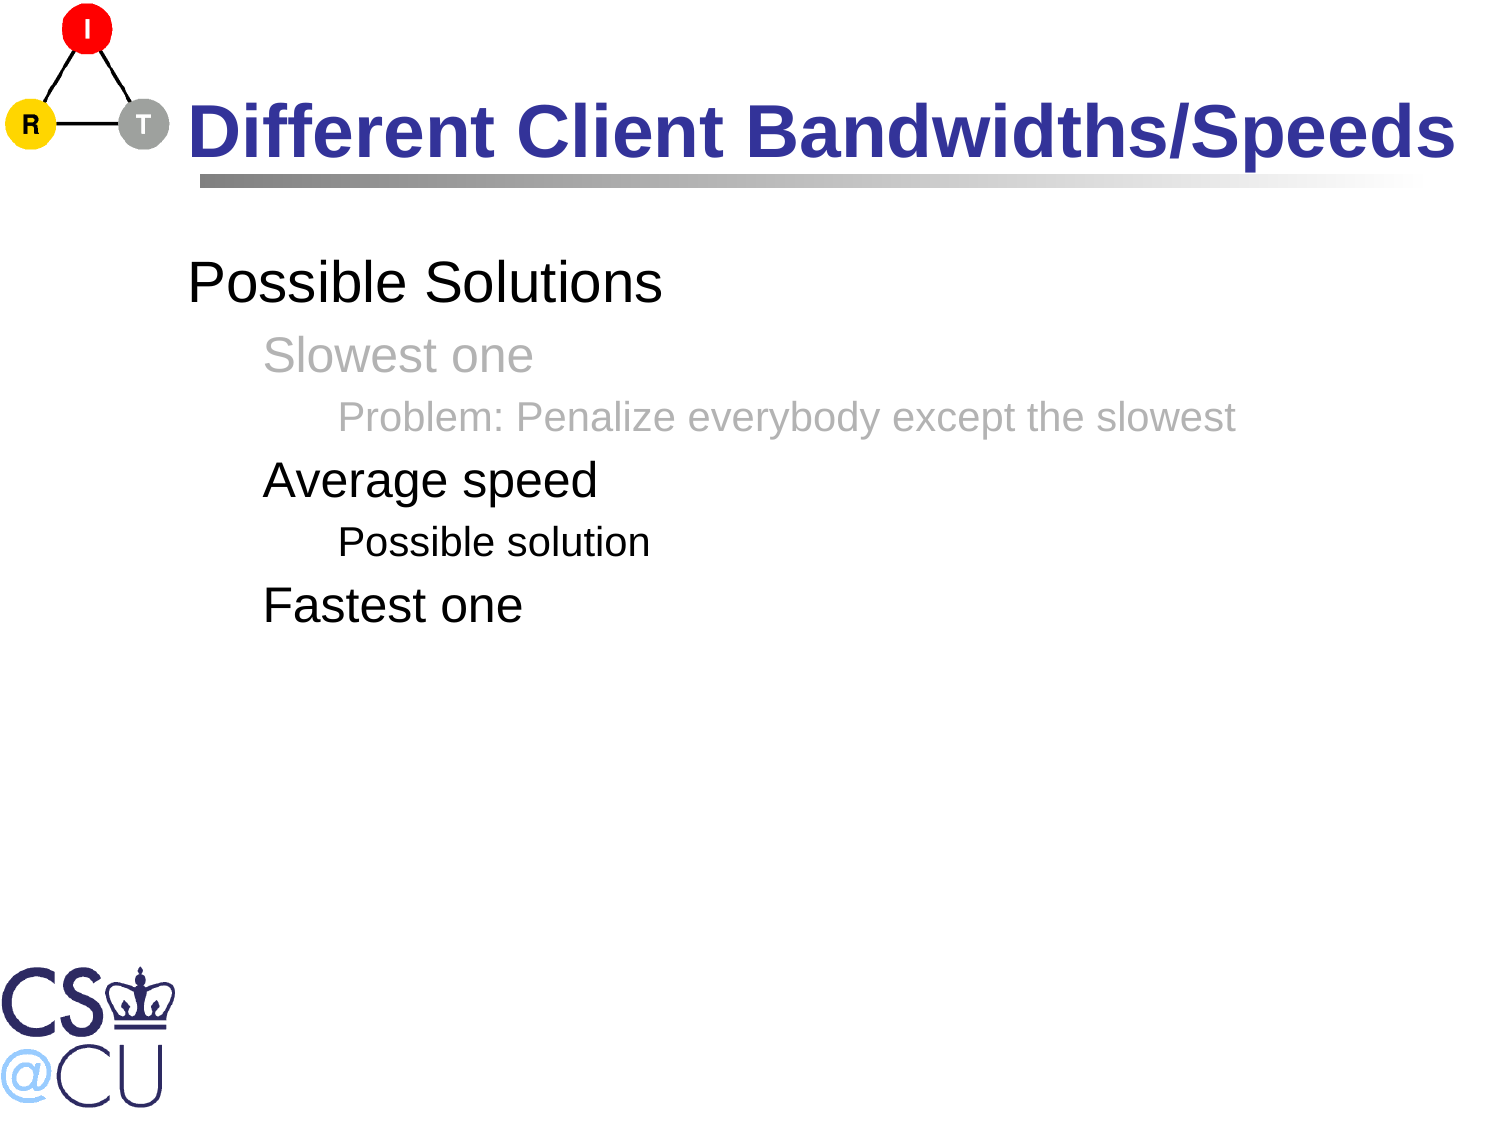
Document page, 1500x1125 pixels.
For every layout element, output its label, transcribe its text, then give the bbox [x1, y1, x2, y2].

picture [0, 0, 173, 154]
title Different Client Bandwidths/Speeds [187, 37, 1463, 226]
list Possible Solutions Slowest one Problem: Penalize everybody except the slowest Average speed Possible solution Fastest one [187, 249, 1463, 998]
picture [0, 949, 175, 1125]
